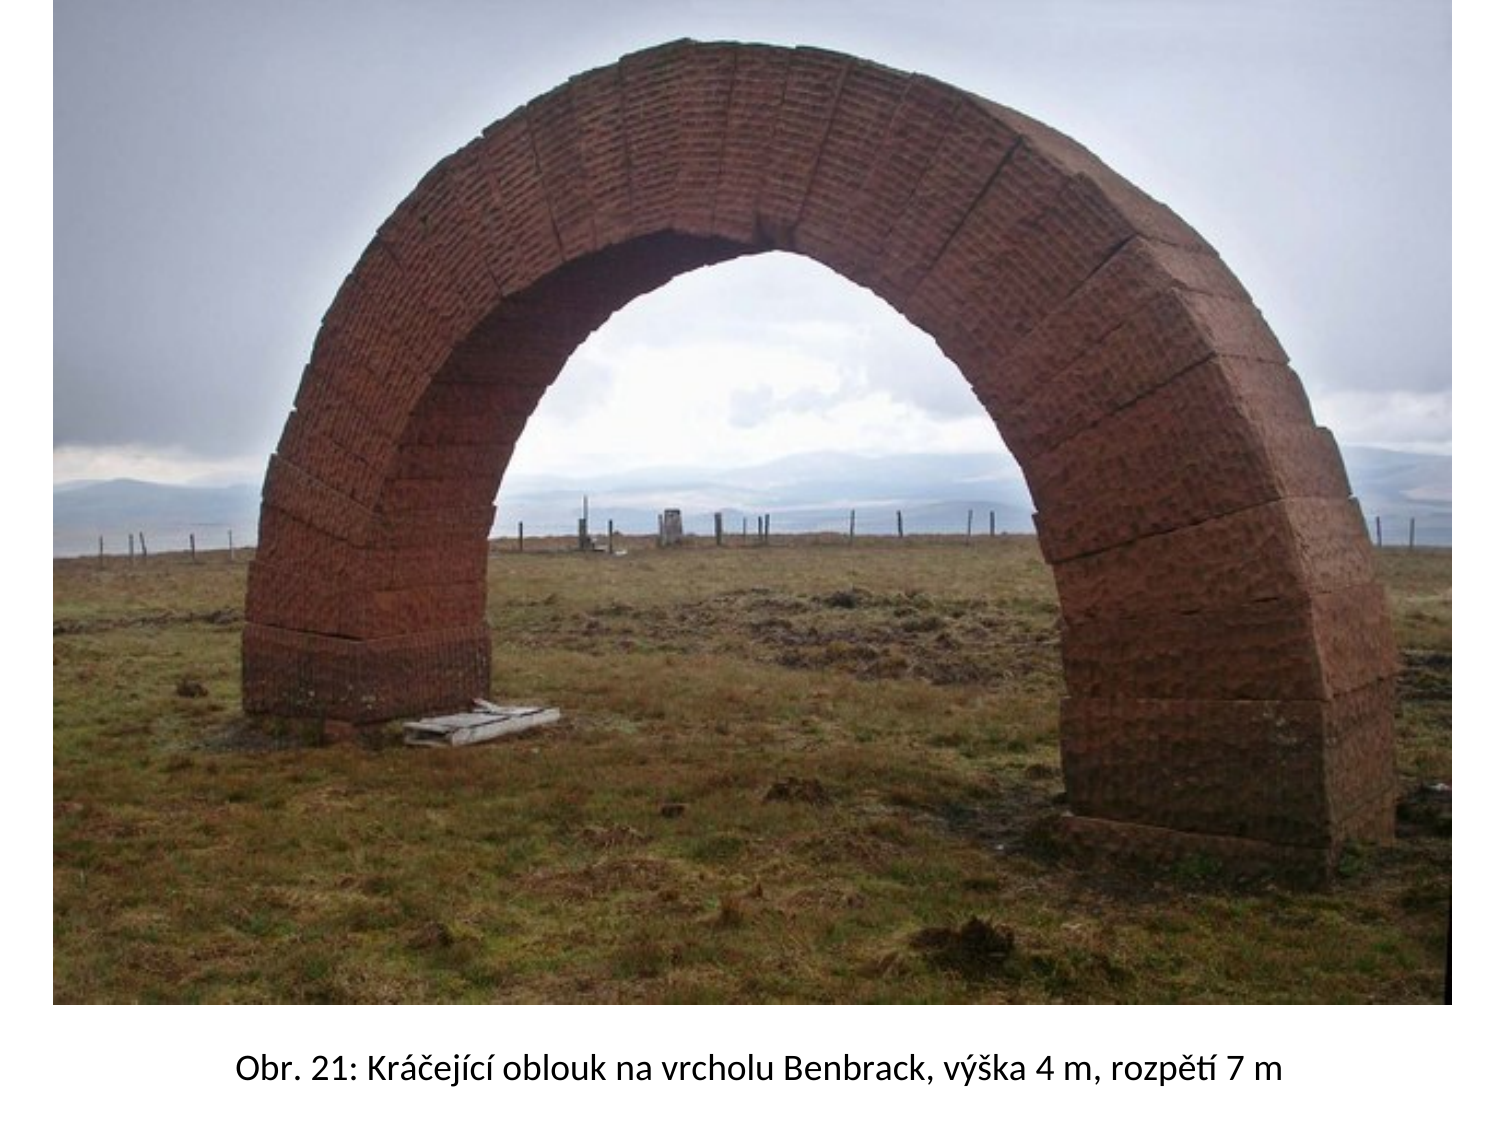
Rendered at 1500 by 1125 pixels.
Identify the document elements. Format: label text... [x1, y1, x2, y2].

text_box Obr. 21: Kráčející oblouk na vrcholu Benbrack, výška 4 m, rozpětí 7 m [220, 1034, 1300, 1096]
text_box [53, 0, 1452, 1006]
